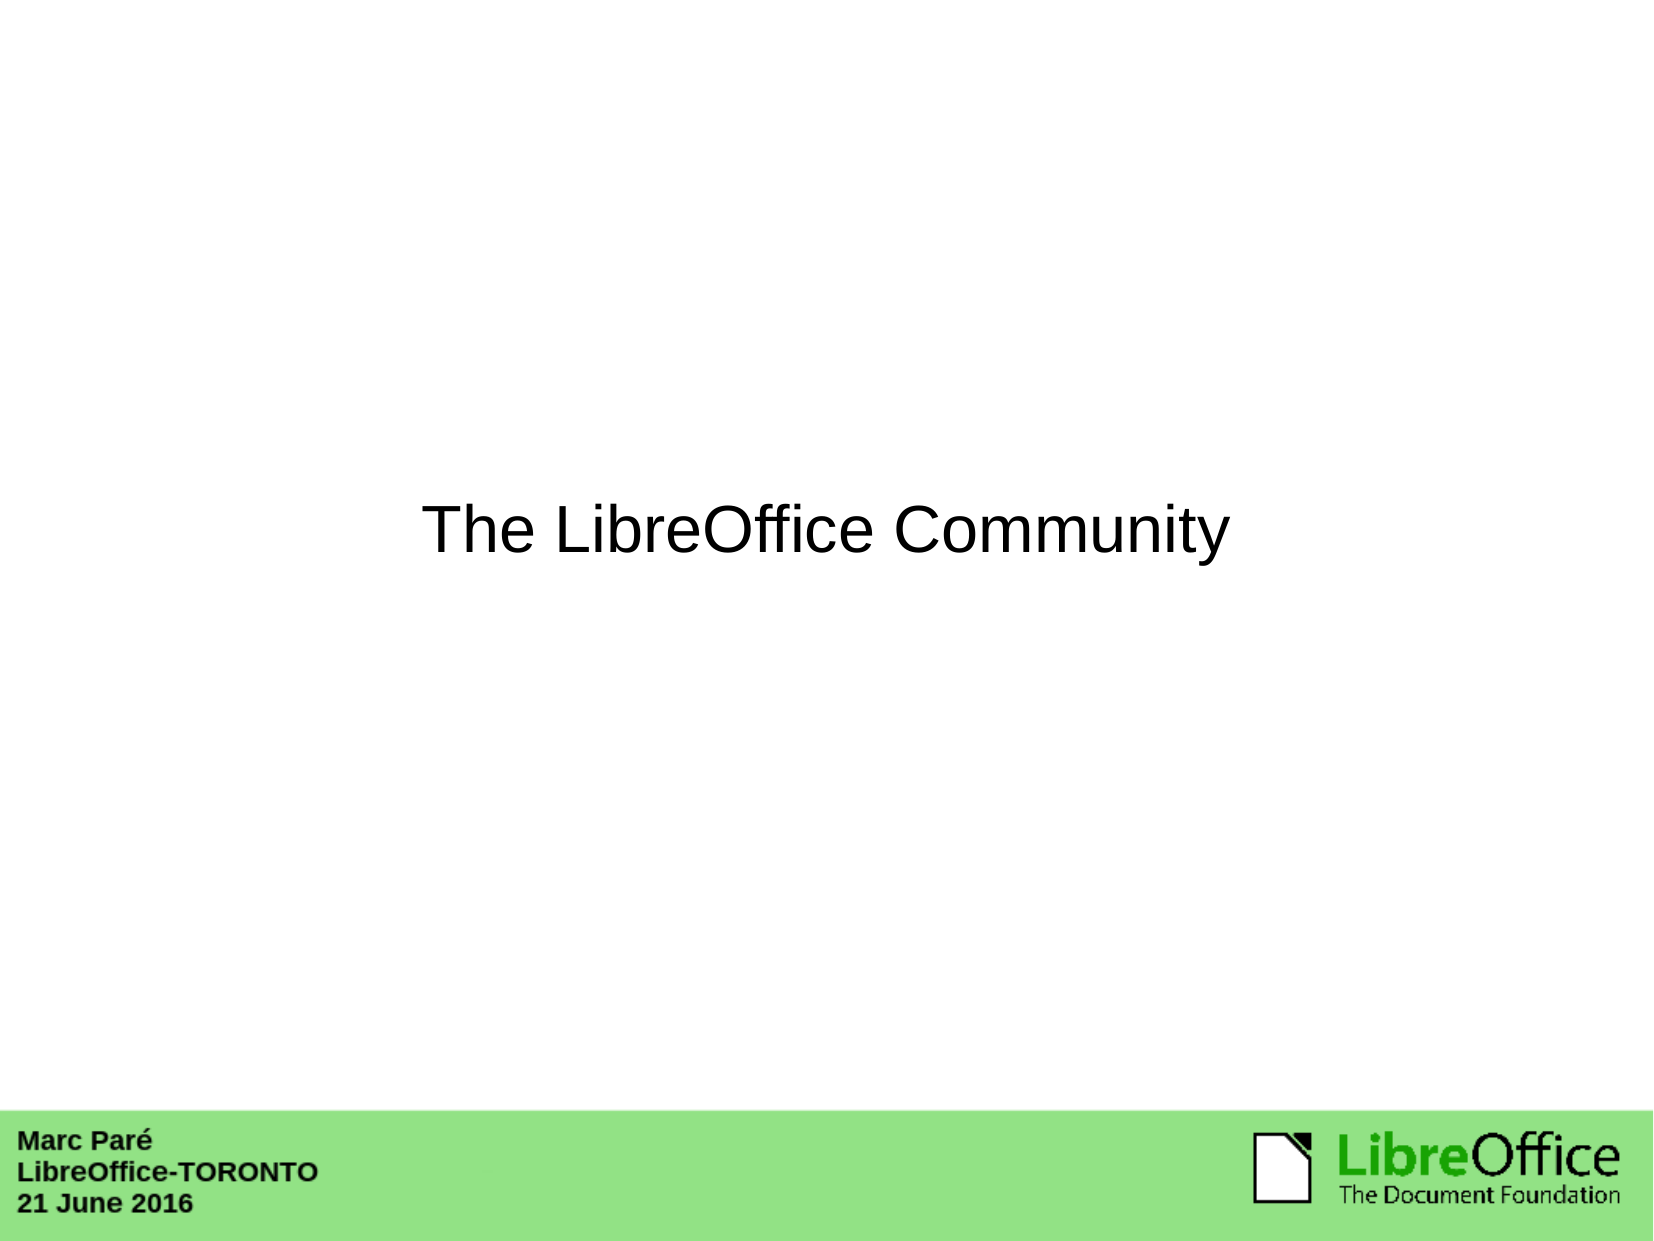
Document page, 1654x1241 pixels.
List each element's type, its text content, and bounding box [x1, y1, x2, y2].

subtitle The LibreOffice Community [82, 49, 1571, 1010]
picture [0, 0, 1654, 1241]
